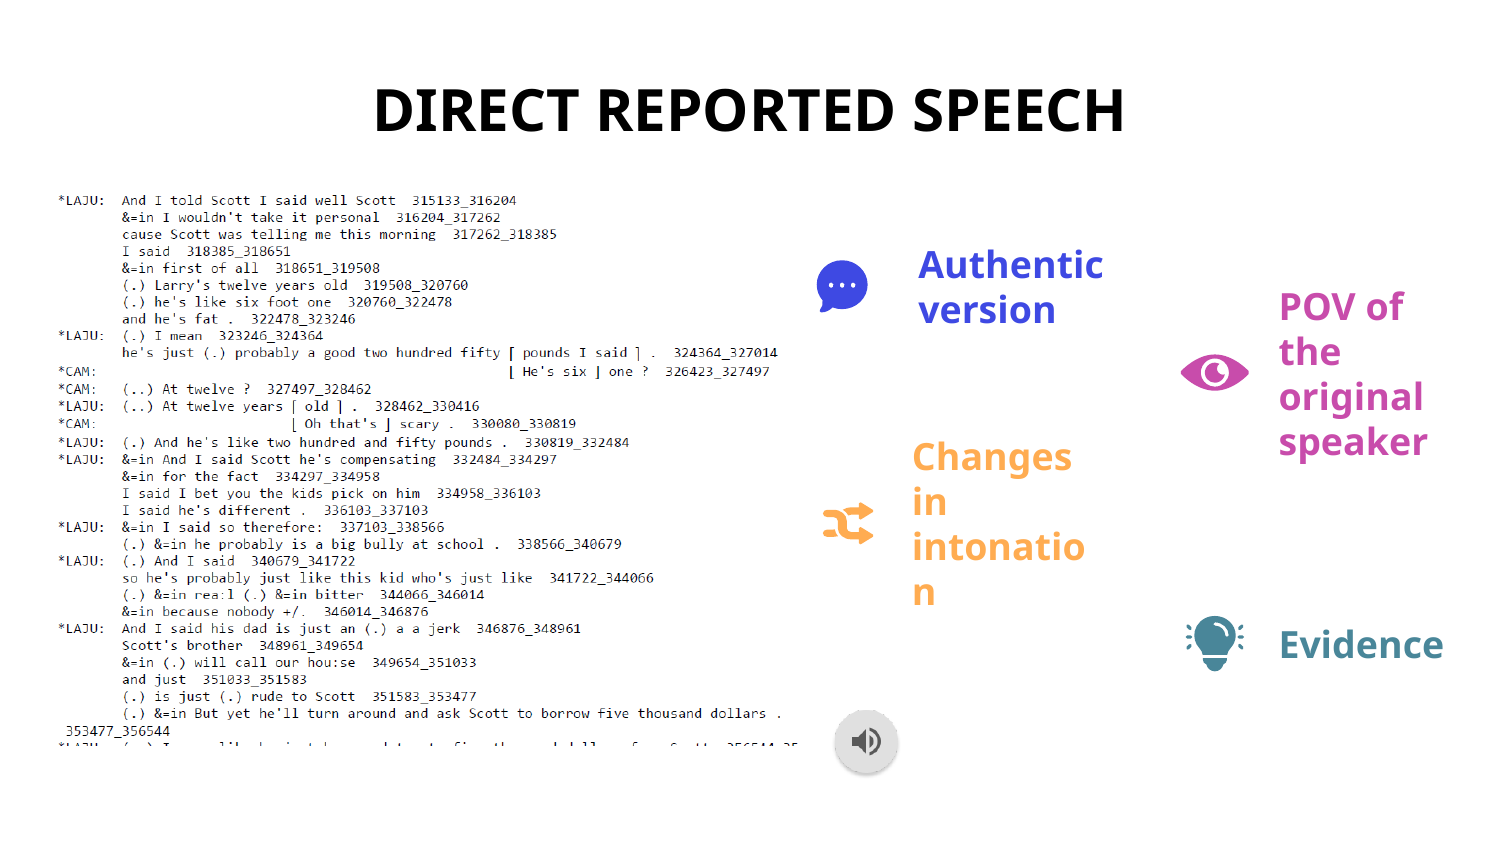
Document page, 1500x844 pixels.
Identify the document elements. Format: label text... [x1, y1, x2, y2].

text_box Changes in intonation [896, 502, 1121, 545]
text_box [822, 509, 874, 545]
picture [51, 184, 800, 746]
text_box [842, 502, 874, 520]
text_box [1238, 624, 1244, 631]
text_box Evidence [1263, 622, 1488, 665]
text_box [1238, 643, 1244, 650]
title DIRECT REPORTED SPEECH [118, 72, 1382, 145]
picture [828, 703, 904, 779]
text_box Authentic version [903, 265, 1127, 308]
text_box [1202, 658, 1227, 672]
text_box [822, 529, 838, 537]
text_box [1194, 615, 1236, 655]
text_box [1180, 354, 1249, 391]
text_box POV of the original speaker [1263, 351, 1488, 394]
text_box [1186, 624, 1192, 631]
text_box [816, 260, 868, 313]
